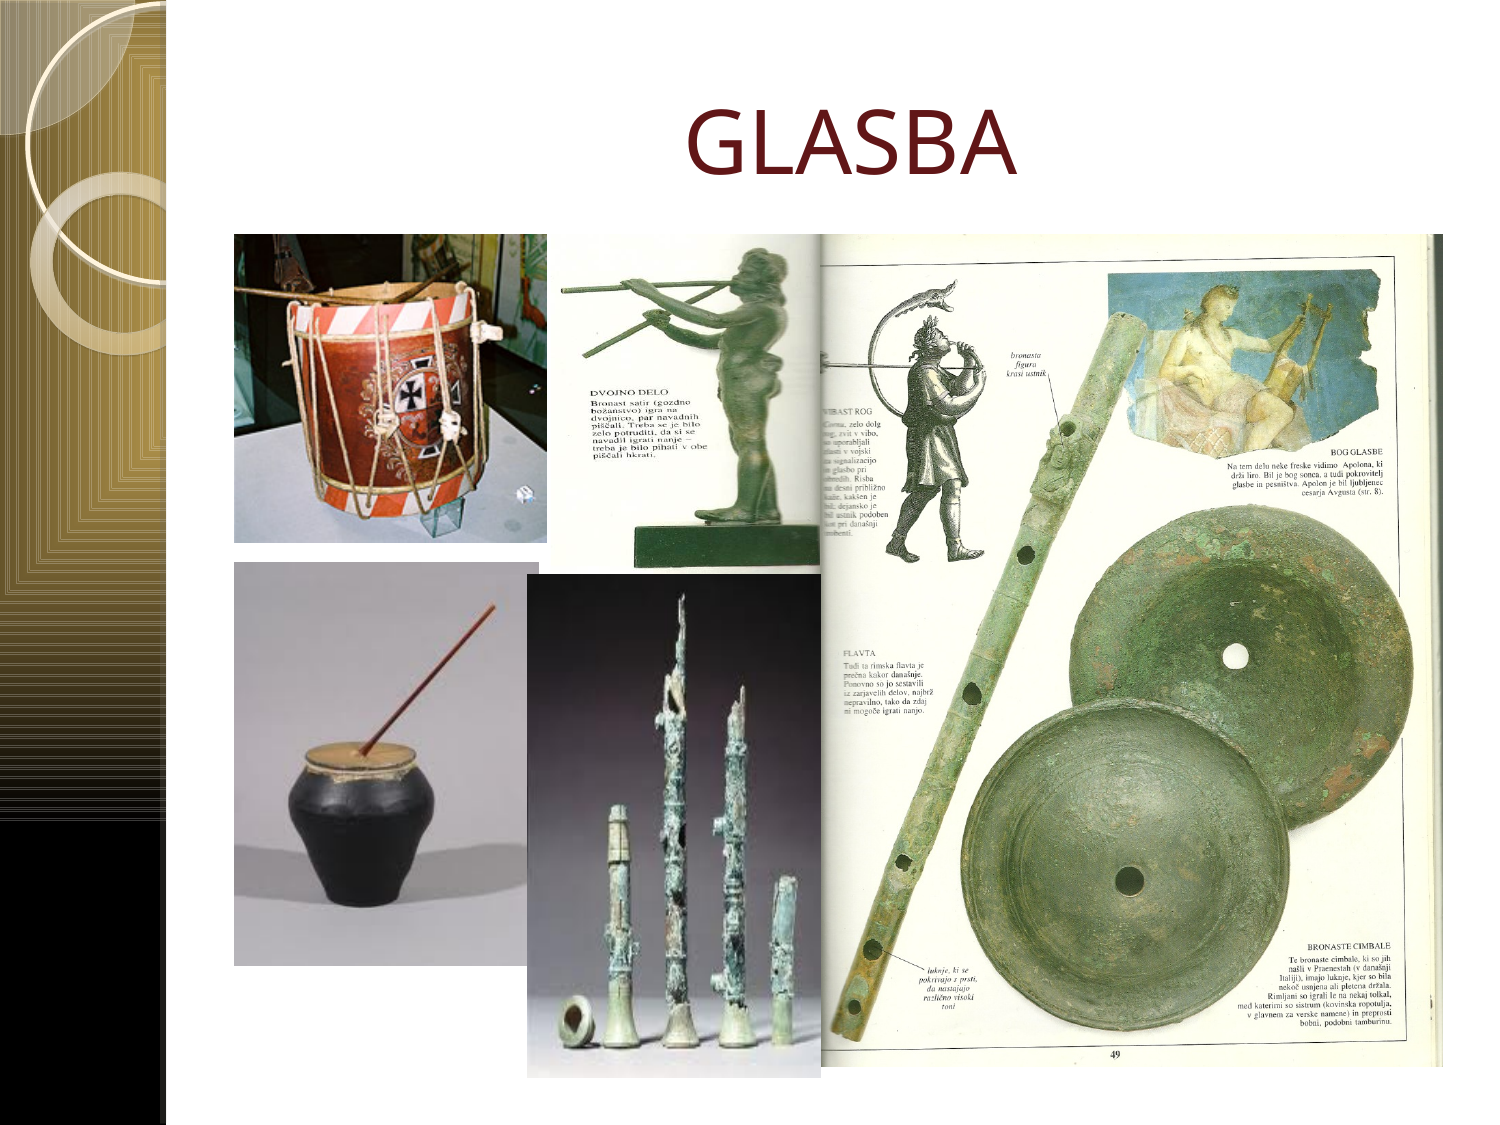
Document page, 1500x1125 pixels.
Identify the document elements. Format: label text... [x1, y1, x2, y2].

picture [234, 234, 1443, 1079]
picture [234, 234, 547, 543]
title GLASBA [235, 45, 1466, 233]
